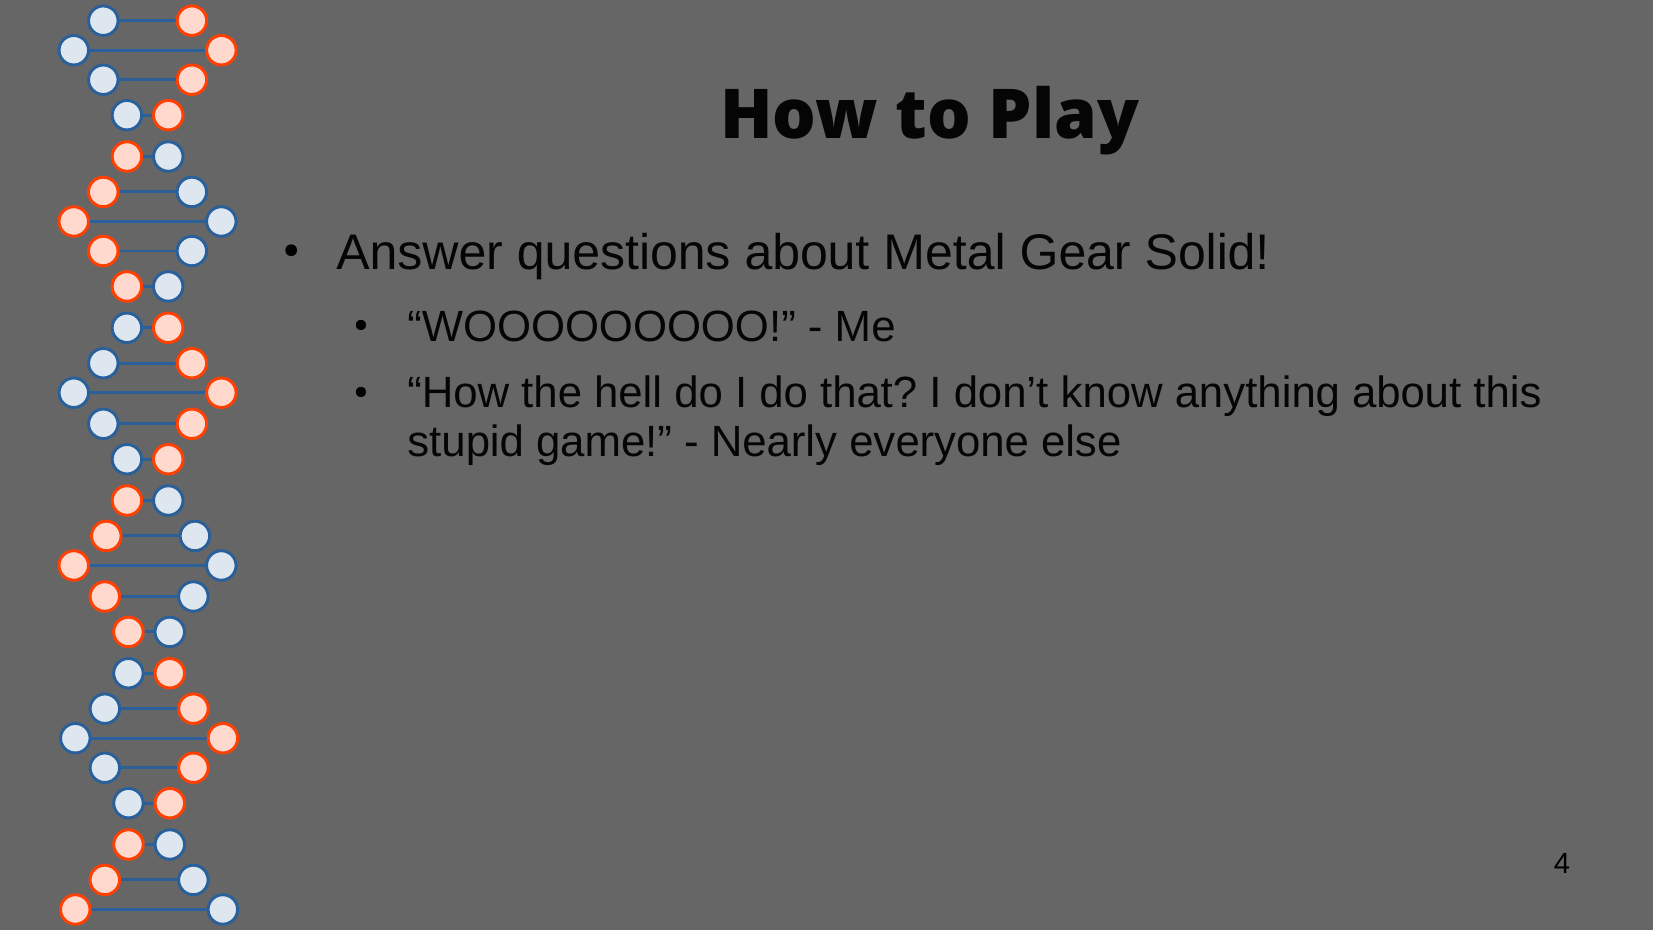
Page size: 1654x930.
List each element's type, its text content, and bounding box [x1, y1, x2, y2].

title How to Play [265, 35, 1594, 189]
list Answer questions about Metal Gear Solid! “WOOOOOOOOO!” - Me “How the hell do I do that? I don’t know anything about this stupid game!” - Nearly everyone else [265, 224, 1594, 764]
